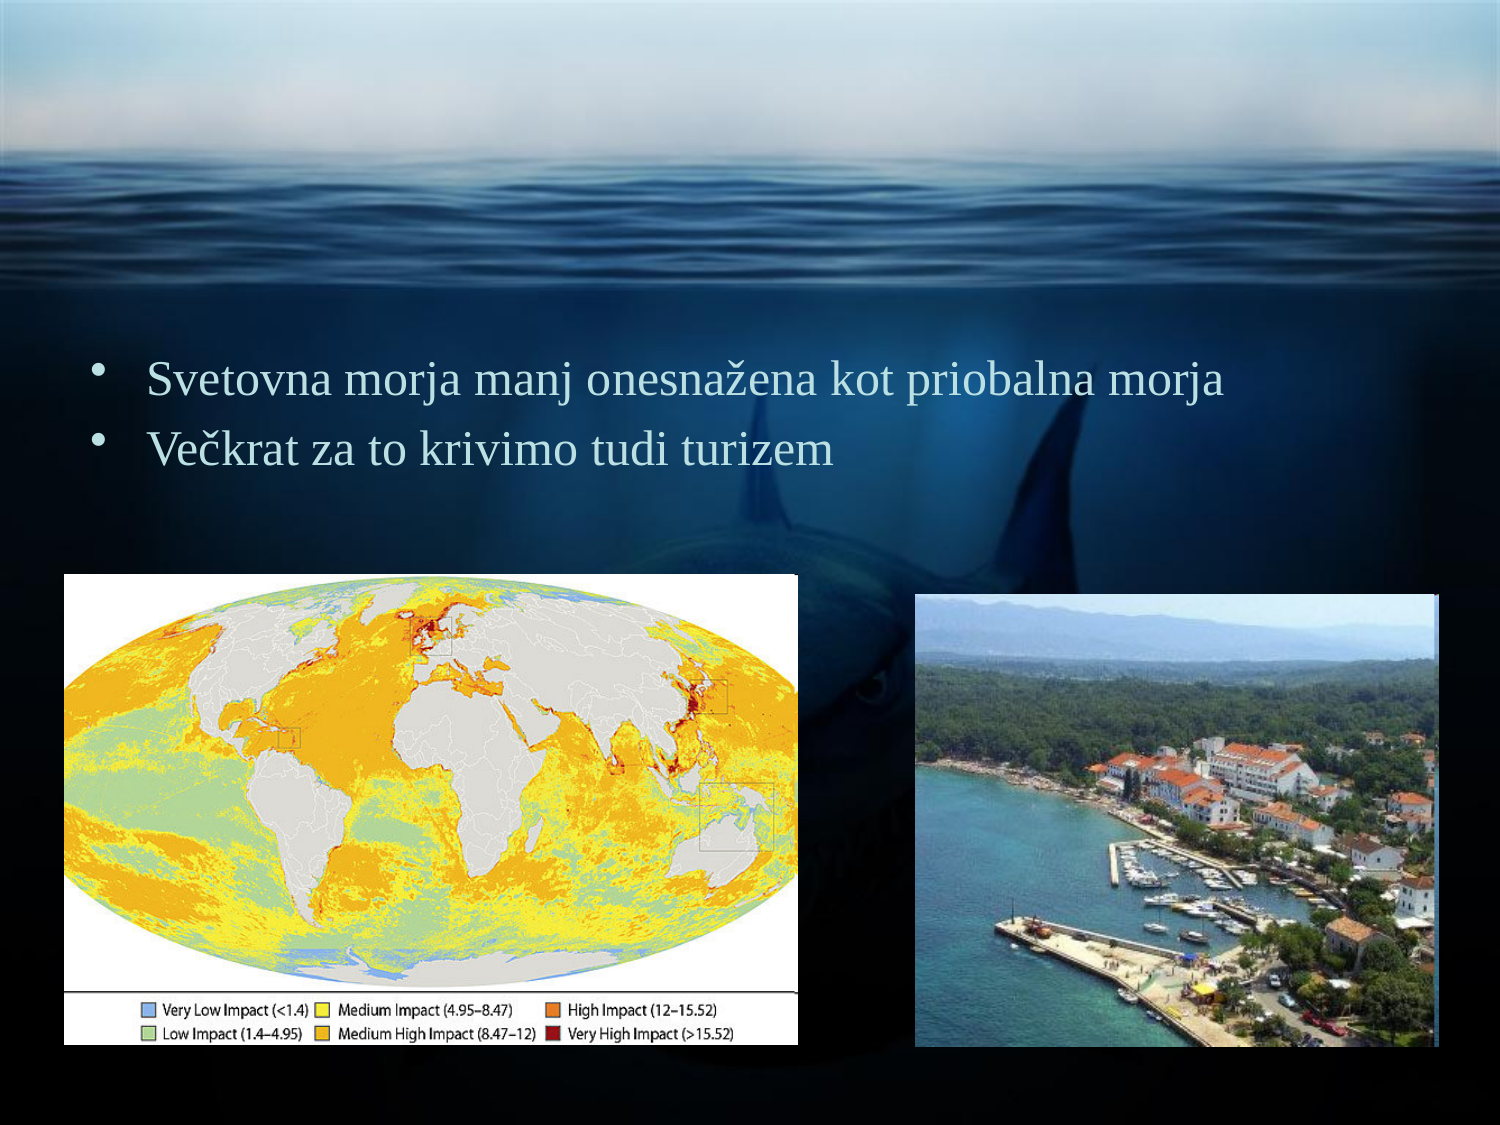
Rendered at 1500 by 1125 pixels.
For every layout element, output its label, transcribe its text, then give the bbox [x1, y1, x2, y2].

picture [0, 0, 1500, 1125]
list Svetovna morja manj onesnažena kot priobalna morja Večkrat za to krivimo tudi turizem [75, 338, 1425, 1005]
